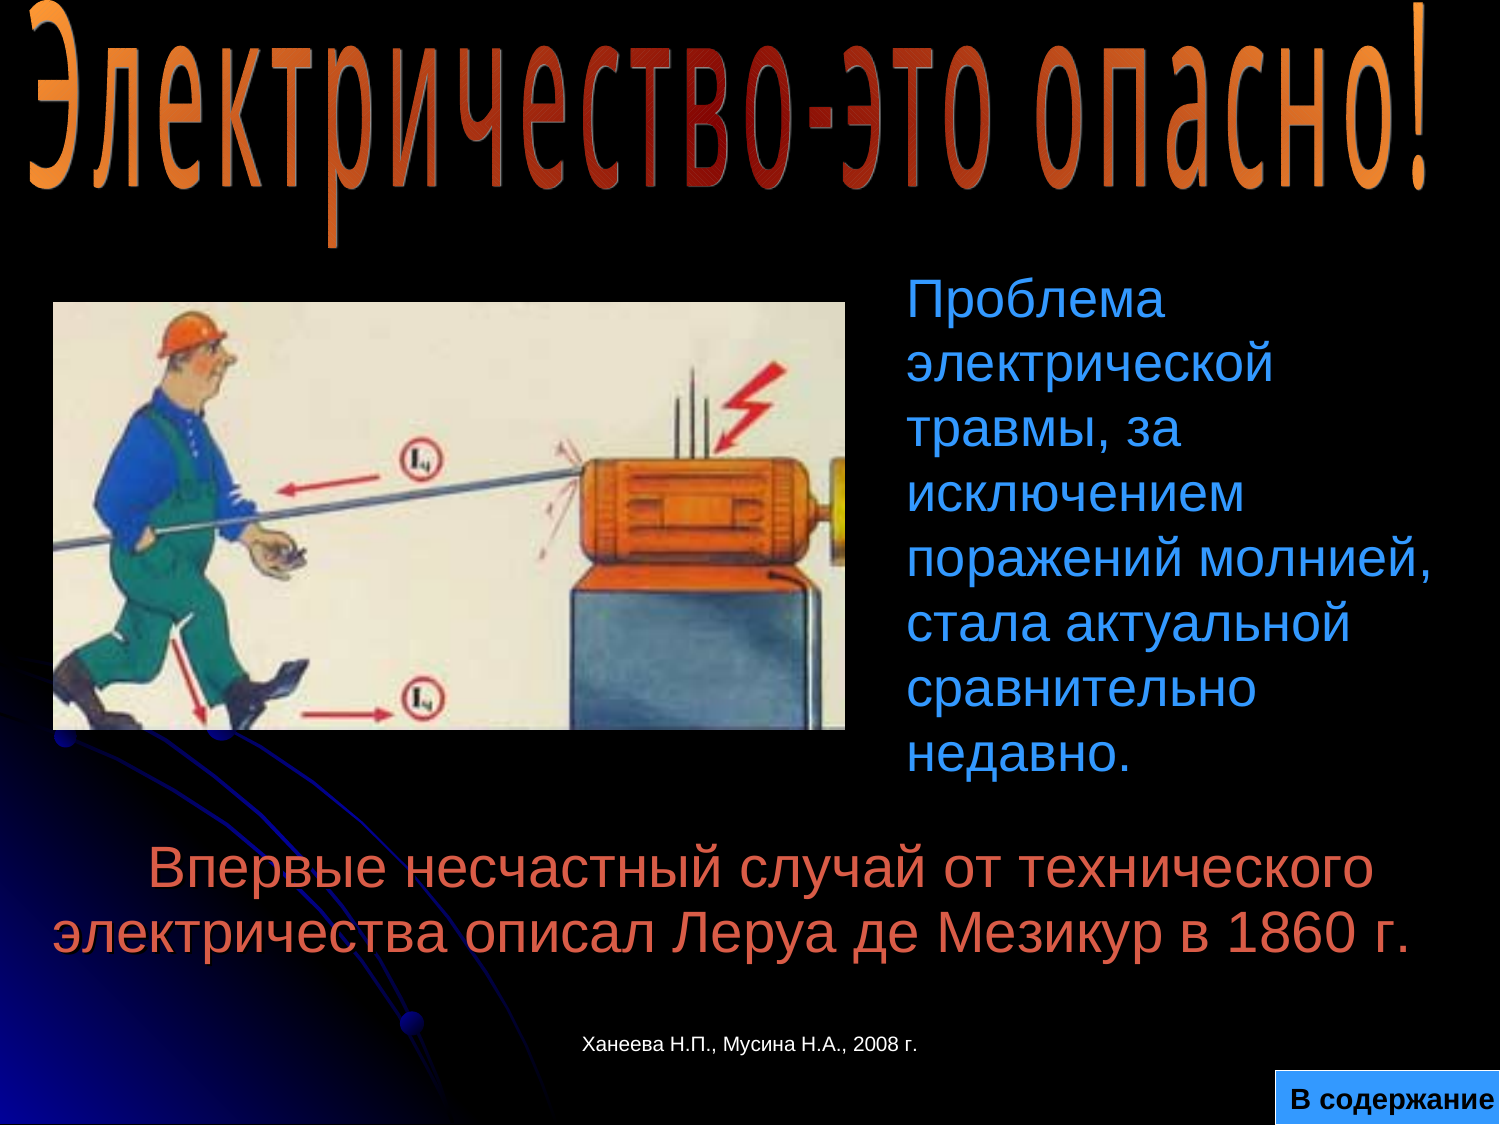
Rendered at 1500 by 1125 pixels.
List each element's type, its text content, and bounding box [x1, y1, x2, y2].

text_box Электричество-это опасно! [392, 48, 435, 187]
text_box Электричество-это опасно! [29, 0, 78, 189]
text_box Электричество-это опасно! [222, 48, 261, 187]
text_box Электричество-это опасно! [892, 48, 932, 187]
text_box Проблема электрической травмы, за исключением поражений молнией, стала актуальной сравнительно недавно. [891, 255, 1471, 791]
text_box Электричество-это опасно! [328, 45, 371, 248]
text_box Электричество-это опасно! [686, 48, 727, 187]
text_box Электричество-это опасно! [159, 45, 201, 189]
text_box Электричество-это опасно! [1227, 45, 1263, 189]
picture [53, 302, 845, 730]
text_box Электричество-это опасно! [944, 45, 989, 189]
text_box Электричество-это опасно! [271, 48, 311, 187]
text_box Электричество-это опасно! [1281, 48, 1323, 187]
text_box Электричество-это опасно! [93, 48, 137, 188]
text_box Электричество-это опасно! [1413, 2, 1423, 135]
text_box Электричество-это опасно! [1166, 45, 1206, 189]
text_box Электричество-это опасно! [1346, 45, 1390, 189]
text_box Электричество-это опасно! [1036, 45, 1081, 189]
text_box Электричество-это опасно! [843, 45, 880, 189]
text_box Электричество-это опасно! [459, 48, 500, 187]
list Впервые несчастный случай от технического электричества описал Леруа де Мезикур в 1860 г. [29, 826, 1436, 1000]
text_box Электричество-это опасно! [745, 45, 790, 189]
text_box Электричество-это опасно! [523, 45, 564, 189]
text_box В содержание [1275, 1070, 1500, 1125]
text_box Электричество-это опасно! [630, 48, 669, 187]
text_box Электричество-это опасно! [1103, 48, 1144, 187]
text_box Электричество-это опасно! [583, 45, 618, 189]
